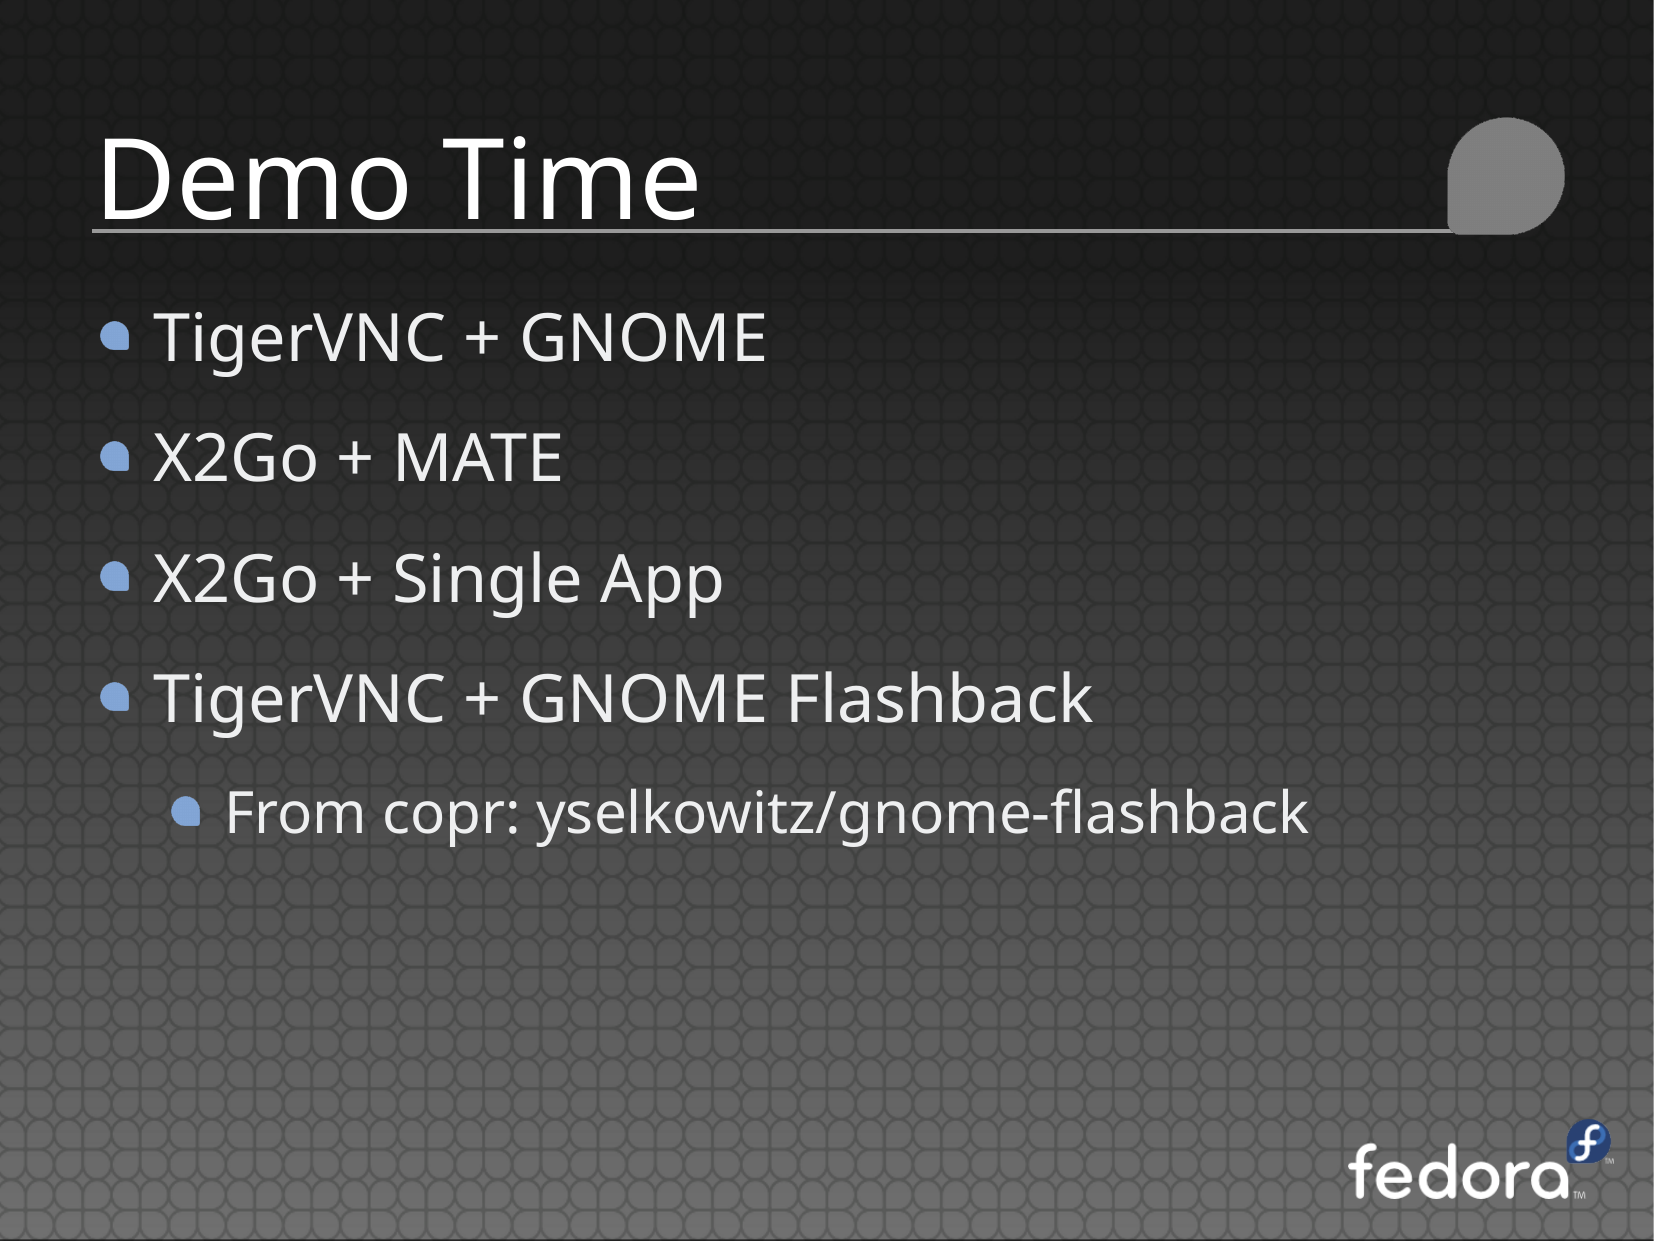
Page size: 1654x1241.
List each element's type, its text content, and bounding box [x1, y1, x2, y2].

list TigerVNC + GNOME X2Go + MATE X2Go + Single App TigerVNC + GNOME Flashback From copr: yselkowitz/gnome-flashback [82, 290, 1571, 1094]
picture [0, 0, 1654, 1241]
title Demo Time [94, 100, 1426, 251]
